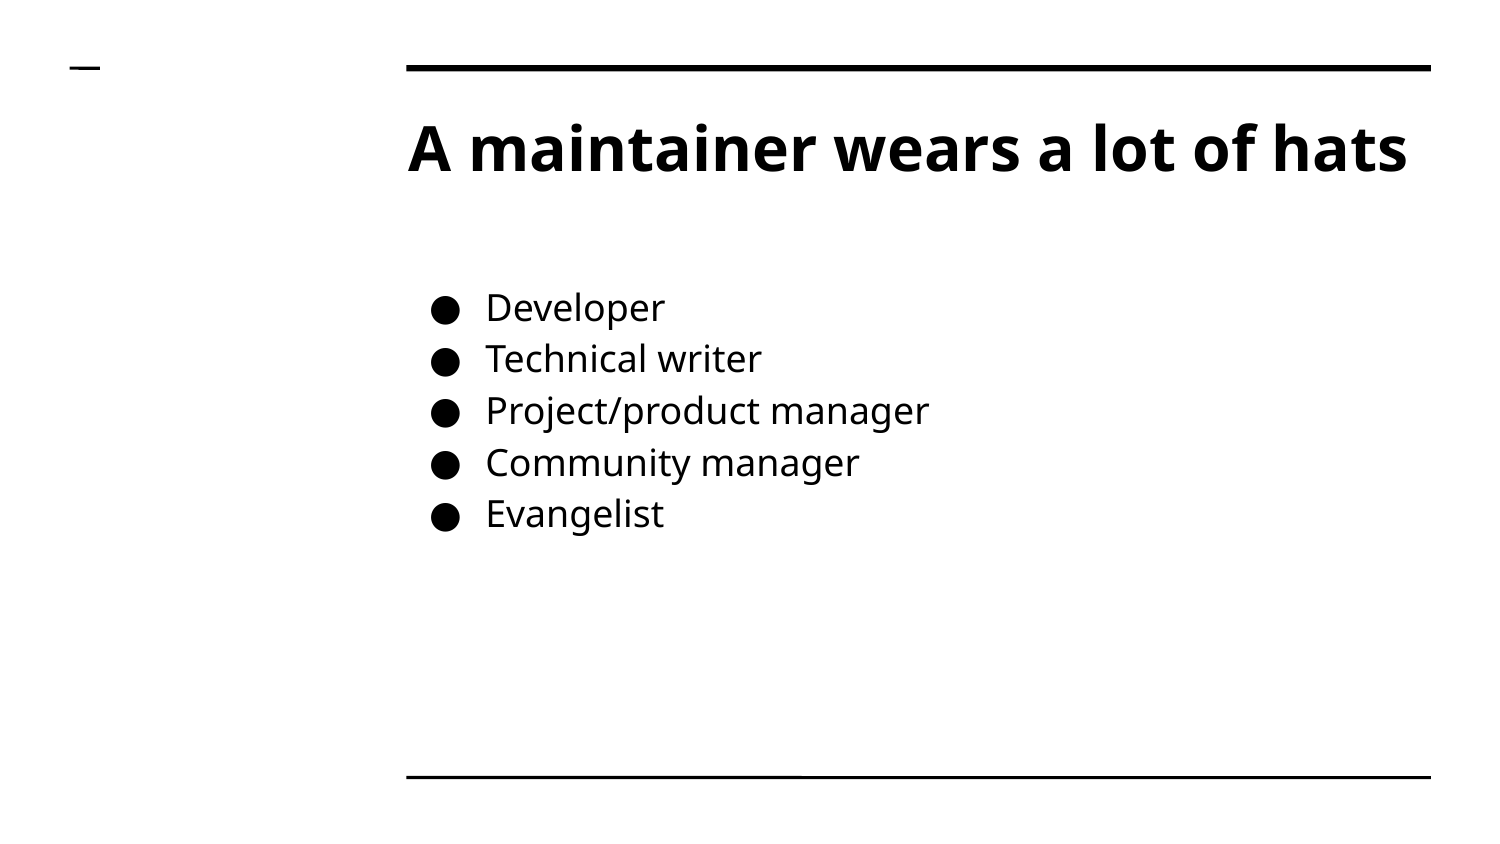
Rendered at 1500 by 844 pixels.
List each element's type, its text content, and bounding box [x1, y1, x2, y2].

list Developer Technical writer Project/product manager Community manager Evangelist [395, 261, 1433, 755]
title A maintainer wears a lot of hats [393, 94, 1431, 199]
